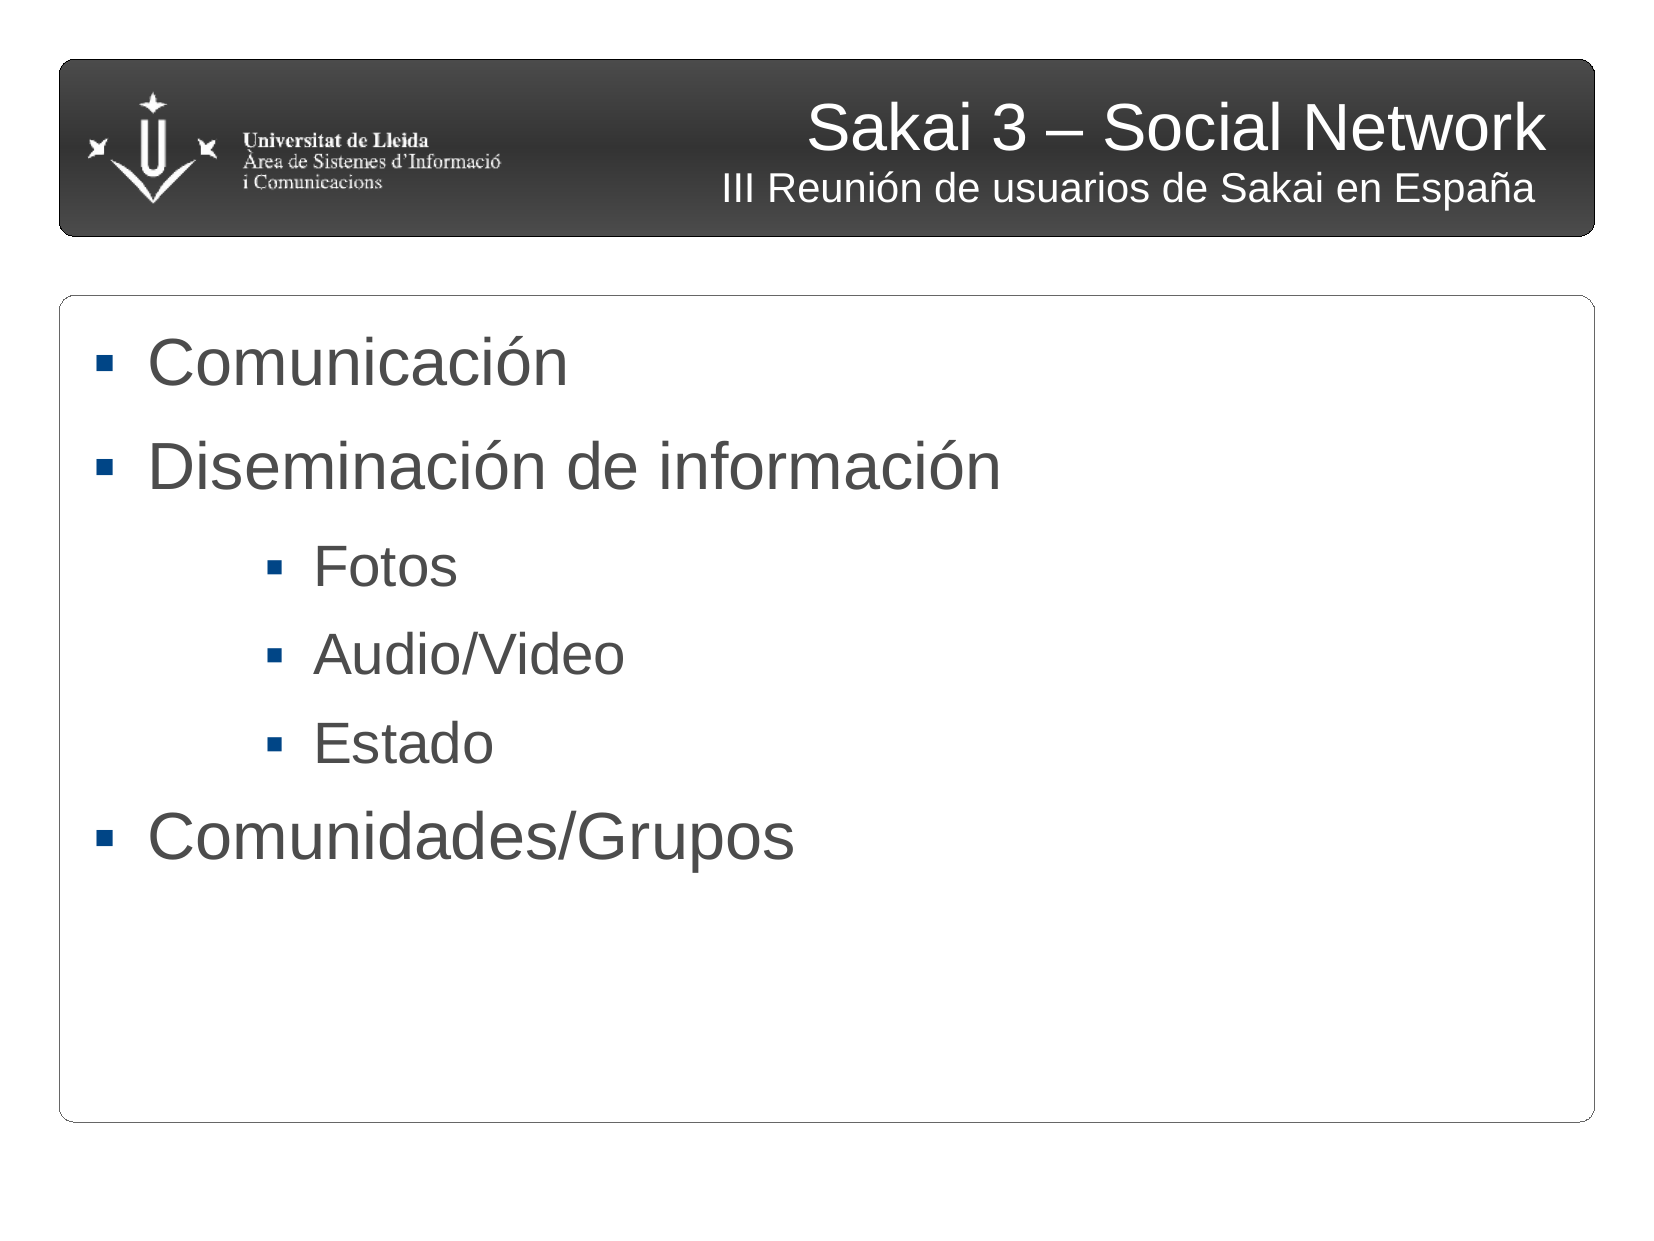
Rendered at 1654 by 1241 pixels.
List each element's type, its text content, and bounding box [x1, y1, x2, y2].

list Comunicación Diseminación de información Fotos Audio/Video Estado Comunidades/Grupos [76, 324, 1565, 1137]
title Sakai 3 – Social Network III Reunión de usuarios de Sakai en España [501, 84, 1548, 218]
picture [64, 75, 530, 225]
